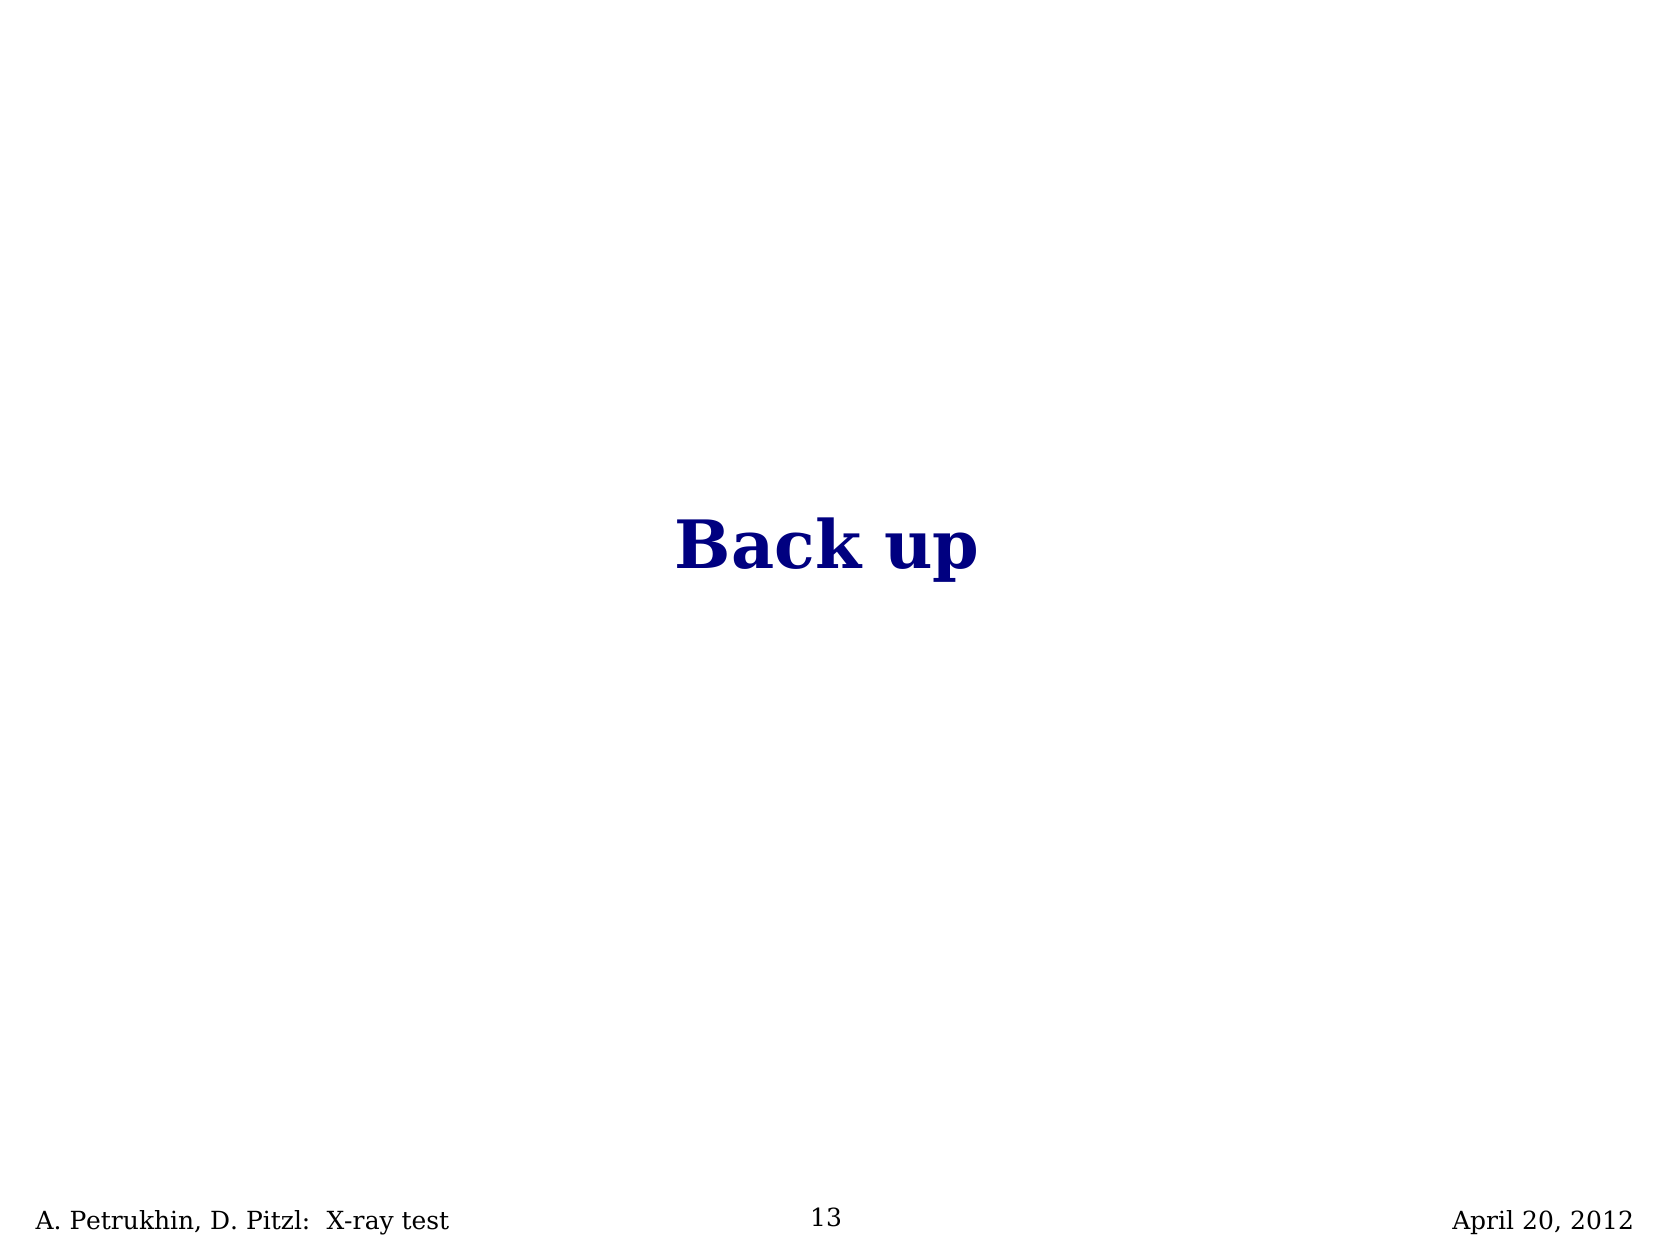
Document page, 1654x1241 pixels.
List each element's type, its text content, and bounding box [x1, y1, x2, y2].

title Back up [121, 505, 1534, 585]
